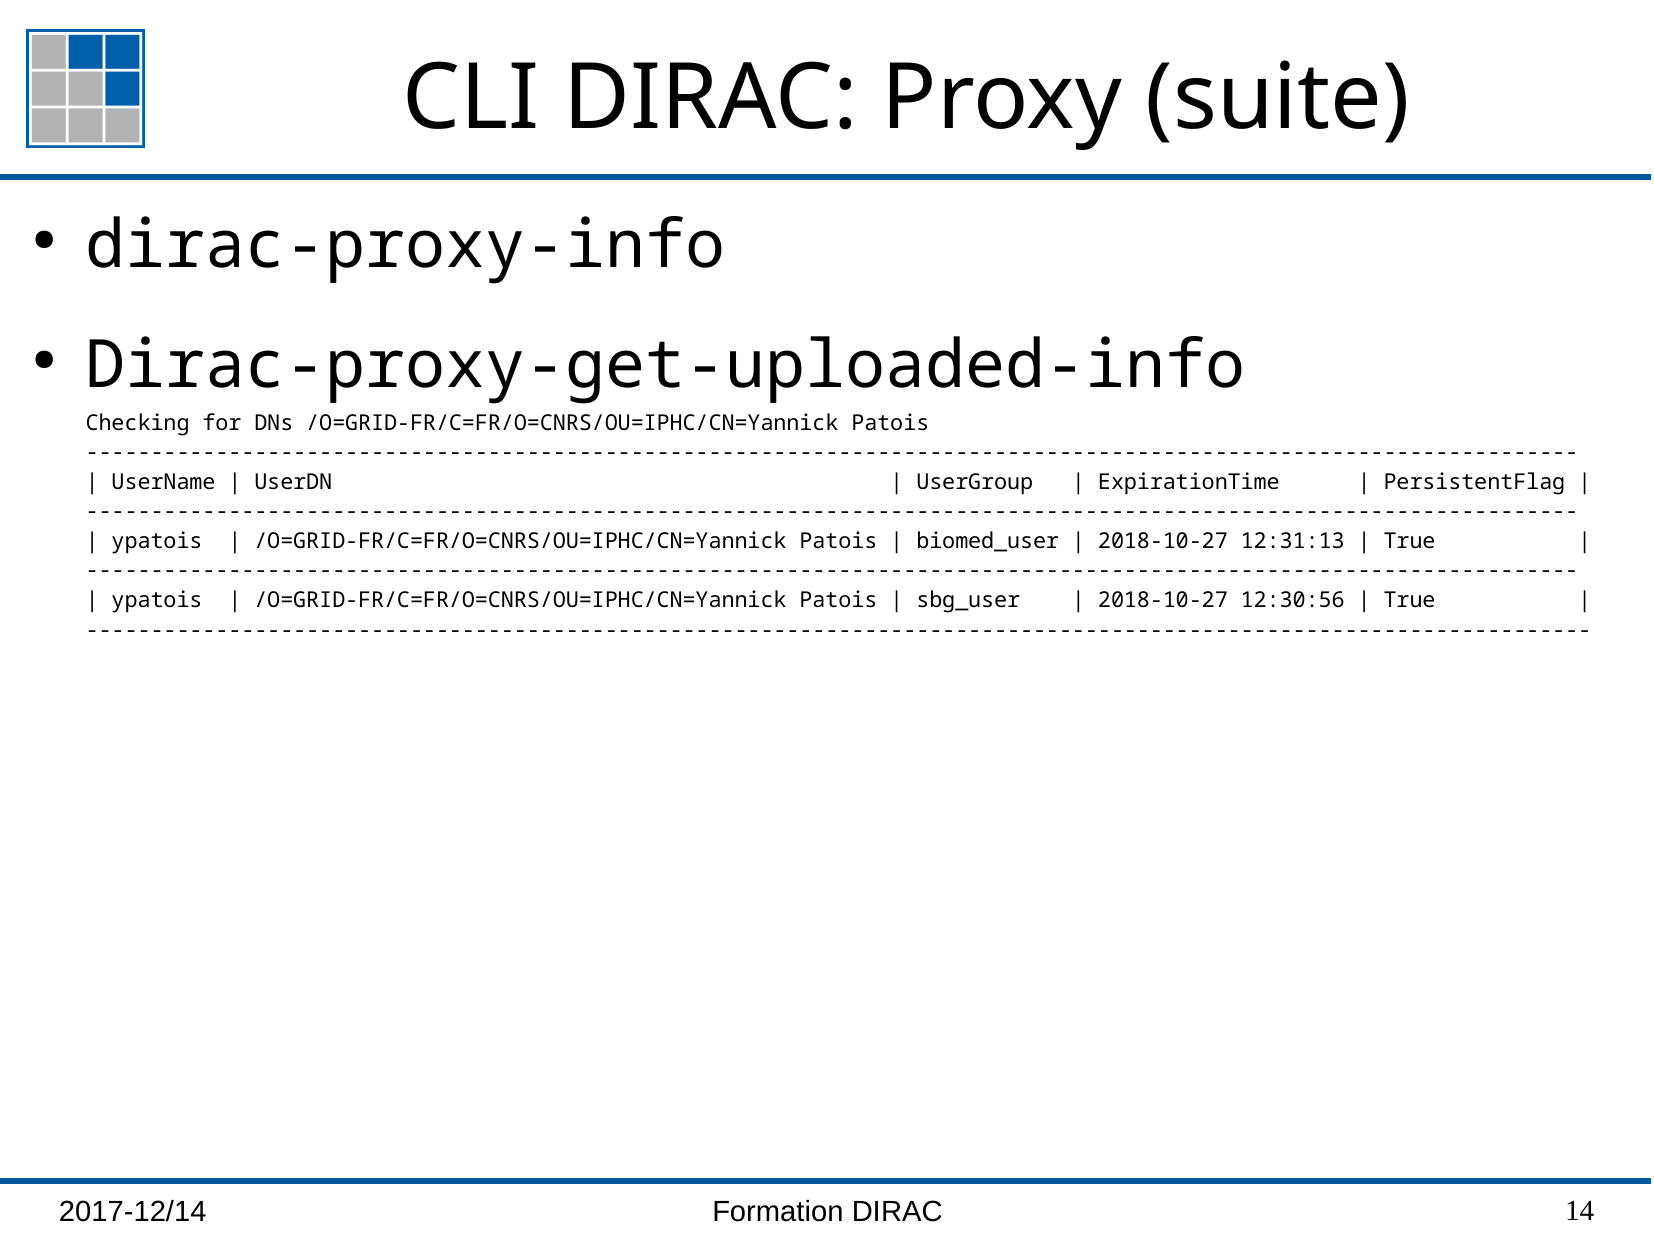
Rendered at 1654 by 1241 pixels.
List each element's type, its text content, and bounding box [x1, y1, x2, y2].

picture [26, 29, 145, 148]
title CLI DIRAC: Proxy (suite) [162, 43, 1651, 144]
list dirac-proxy-info Dirac-proxy-get-uploaded-info Checking for DNs /O=GRID-FR/C=FR/O=CNRS/OU=IPHC/CN=Yannick Patois ------------------------------------------------------------------------------------------------------------------- | UserName | UserDN | UserGroup | ExpirationTime | PersistentFlag | ------------------------------------------------------------------------------------------------------------------- | ypatois | /O=GRID-FR/C=FR/O=CNRS/OU=IPHC/CN=Yannick Patois | biomed_user | 2018-10-27 12:31:13 | True | ------------------------------------------------------------------------------------------------------------------- | ypatois | /O=GRID-FR/C=FR/O=CNRS/OU=IPHC/CN=Yannick Patois | sbg_user | 2018-10-27 12:30:56 | True | -------------------------------------------------------------------------------------------------------------------- [14, 196, 1639, 1167]
